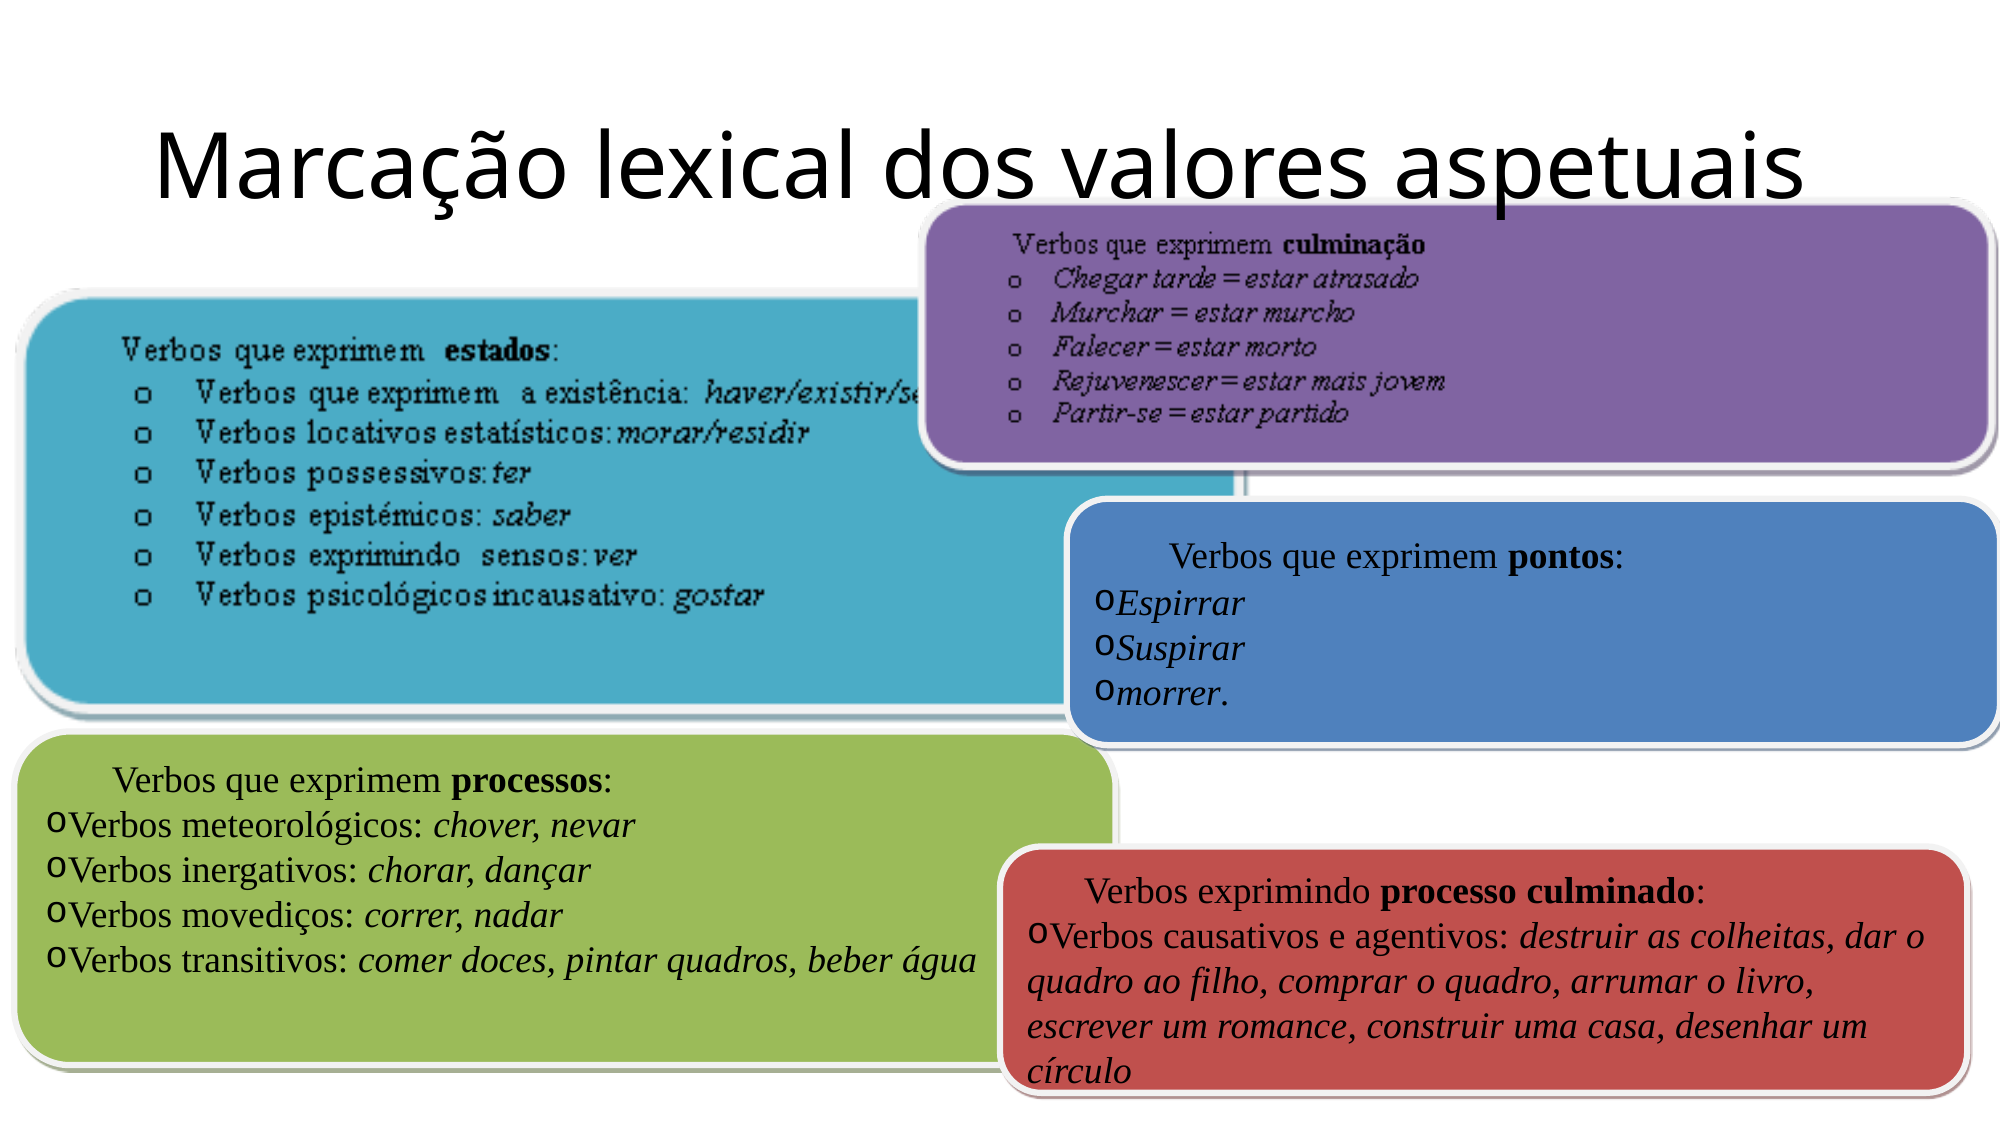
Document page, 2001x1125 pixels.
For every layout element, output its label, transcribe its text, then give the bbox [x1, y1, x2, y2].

title Marcação lexical dos valores aspetuais [137, 59, 1863, 278]
text_box Verbos exprimindo processo culminado: Verbos causativos e agentivos: destruir as colheitas, dar o quadro ao filho, comprar o quadro, arrumar o livro, escrever um romance, construir uma casa, desenhar um círculo [999, 846, 1968, 1093]
text_box Verbos que exprimem pontos: Espirrar Suspirar morrer. [1066, 498, 2000, 746]
text_box Verbos que exprimem processos: Verbos meteorológicos: chover, nevar Verbos inergativos: chorar, dançar Verbos movediços: correr, nadar Verbos transitivos: comer doces, pintar quadros, beber água [14, 731, 1116, 1066]
picture [14, 196, 2000, 726]
